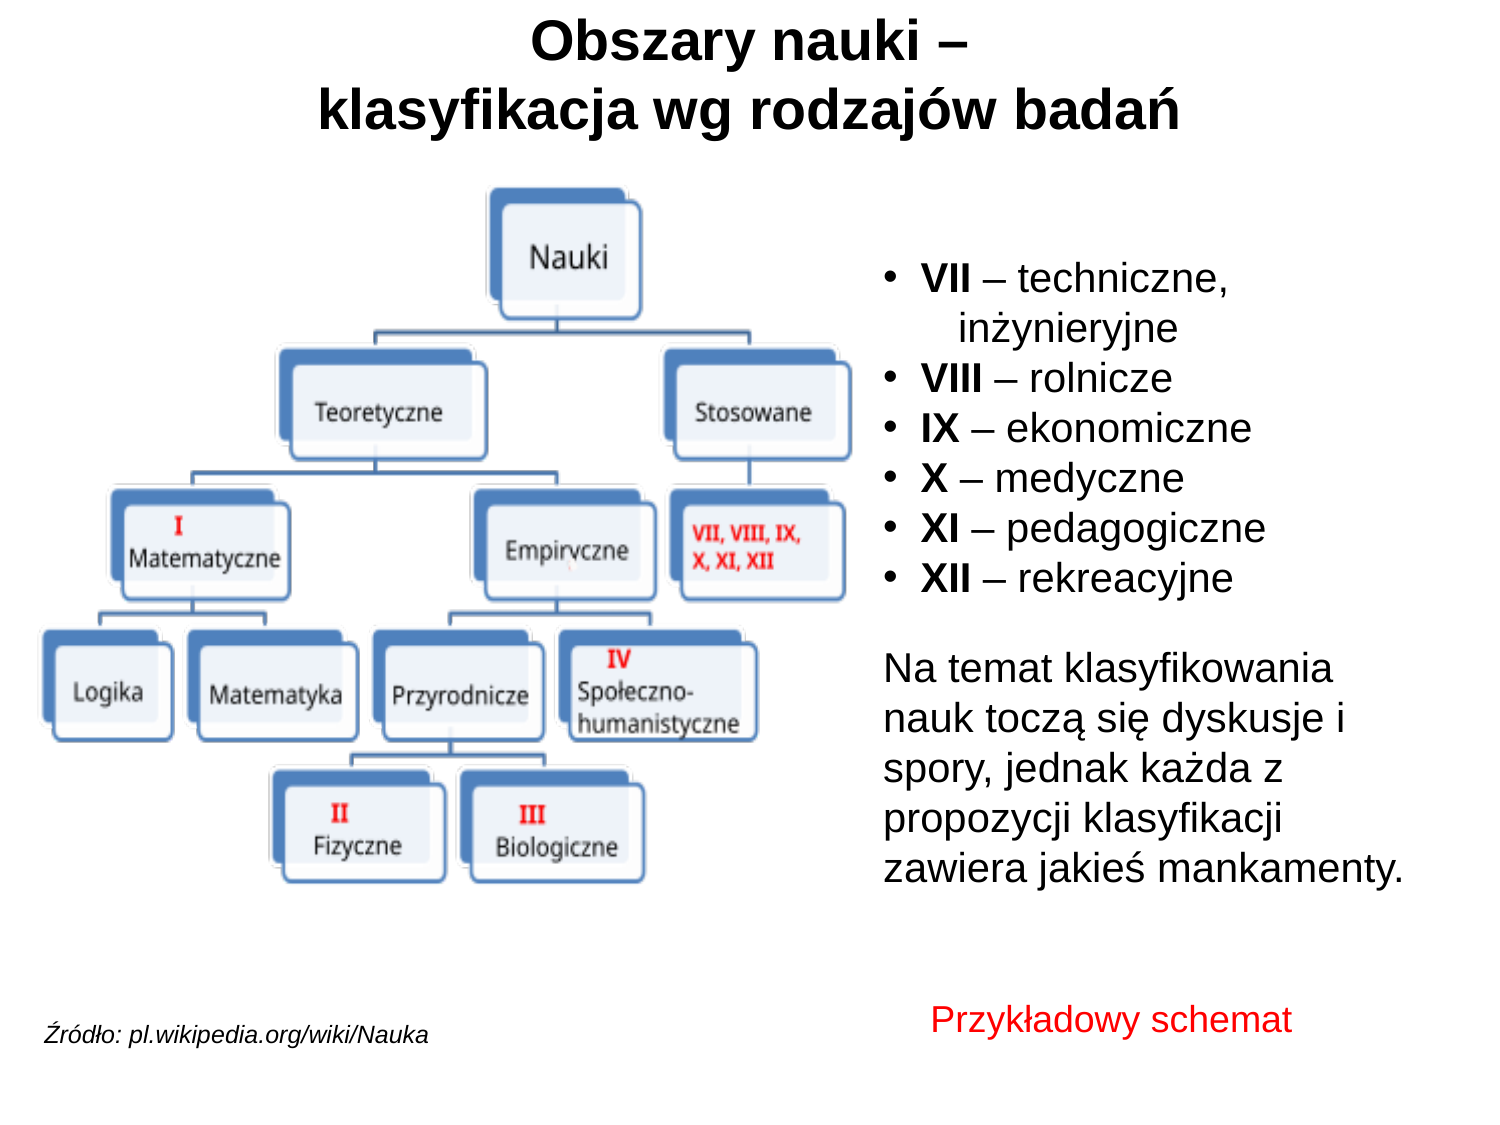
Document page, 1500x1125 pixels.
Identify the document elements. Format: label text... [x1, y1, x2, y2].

text_box Źródło: pl.wikipedia.org/wiki/Nauka [29, 1011, 779, 1056]
text_box Przykładowy schemat [915, 987, 1412, 1049]
title Obszary nauki – klasyfikacja wg rodzajów badań [0, 0, 1500, 149]
text_box Na temat klasyfikowania nauk toczą się dyskusje i spory, jednak każda z propozycji klasyfikacji zawiera jakieś mankamenty. [868, 633, 1423, 899]
text_box VII – techniczne, inżynieryjne VIII – rolnicze IX – ekonomiczne X – medyczne XI – pedagogiczne XII – rekreacyjne [975, 243, 1465, 609]
picture [0, 184, 975, 929]
